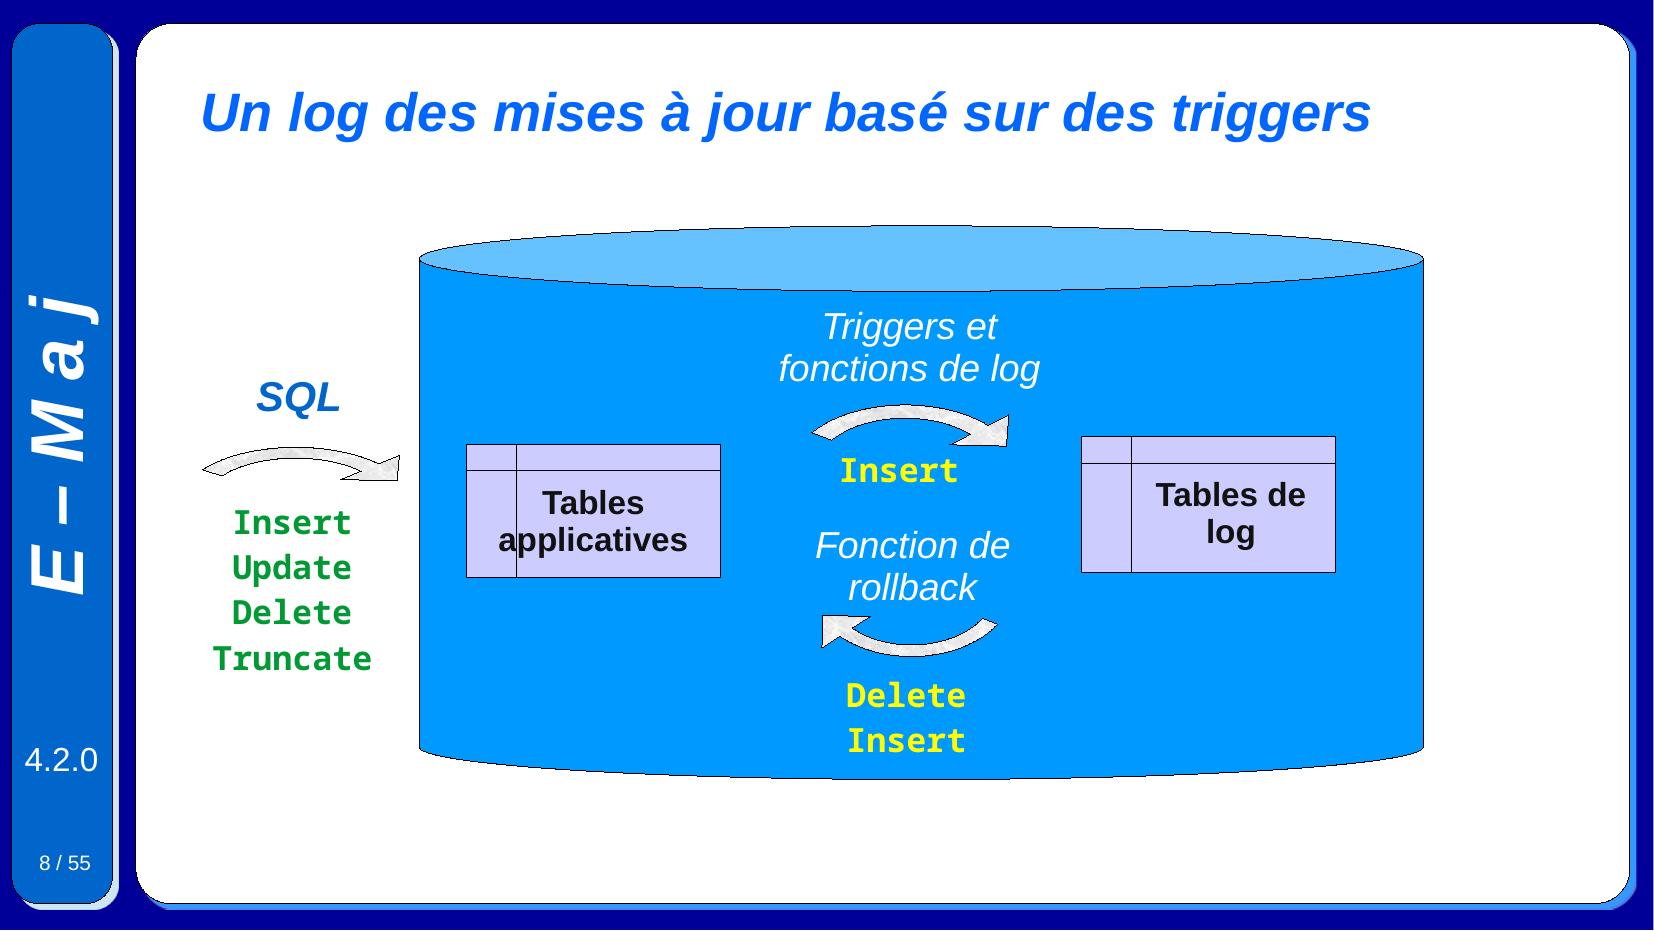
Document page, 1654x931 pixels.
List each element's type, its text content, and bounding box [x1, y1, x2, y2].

title Un log des mises à jour basé sur des triggers [200, 34, 1575, 191]
text_box Tables applicatives [448, 476, 739, 569]
text_box SQL [194, 366, 404, 428]
text_box Delete Insert [802, 664, 1010, 759]
text_box Tables de log [1138, 468, 1323, 561]
text_box [419, 260, 1424, 780]
text_box Triggers et fonctions de log [761, 298, 1058, 398]
text_box [202, 447, 400, 481]
text_box Fonction de rollback [755, 516, 1070, 616]
text_box Insert Update Delete Truncate [183, 491, 402, 661]
text_box Insert [817, 439, 981, 494]
